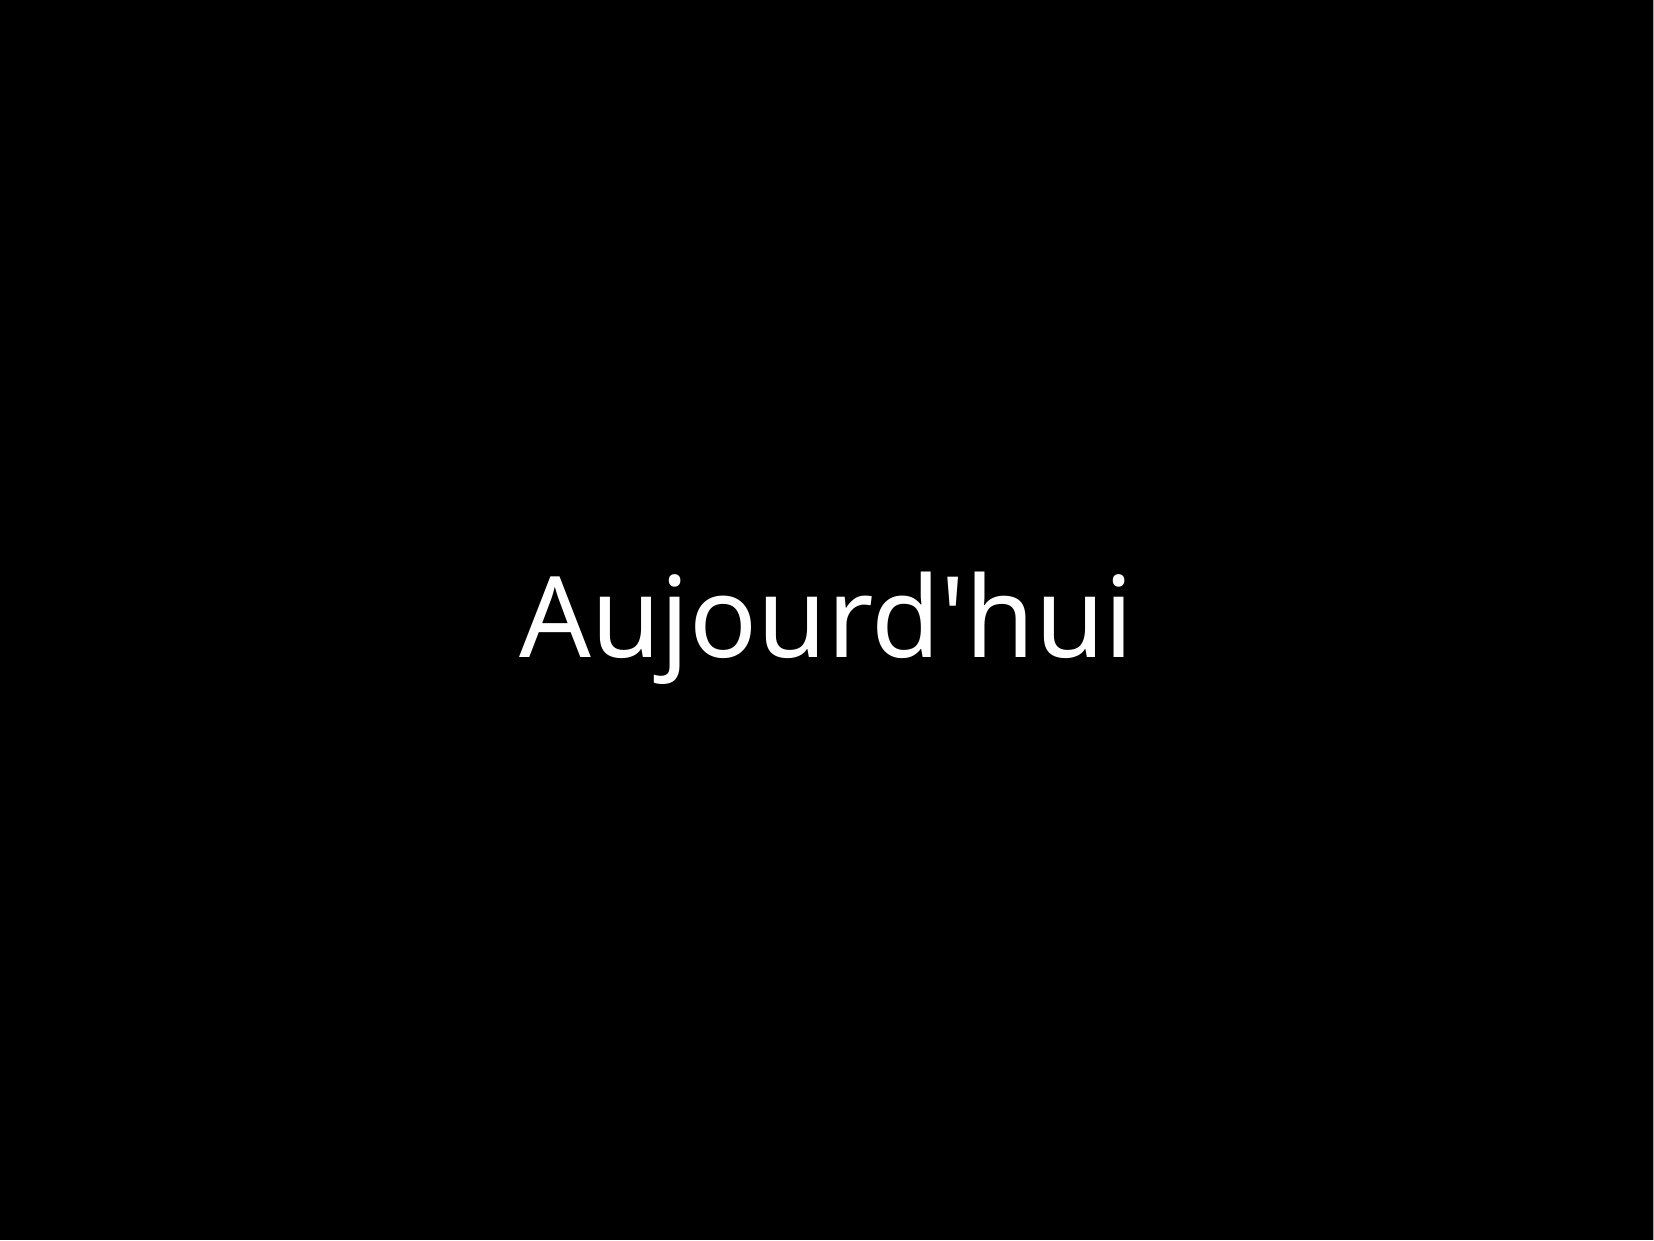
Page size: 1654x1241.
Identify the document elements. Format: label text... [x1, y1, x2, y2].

title Aujourd'hui [82, 56, 1571, 1172]
